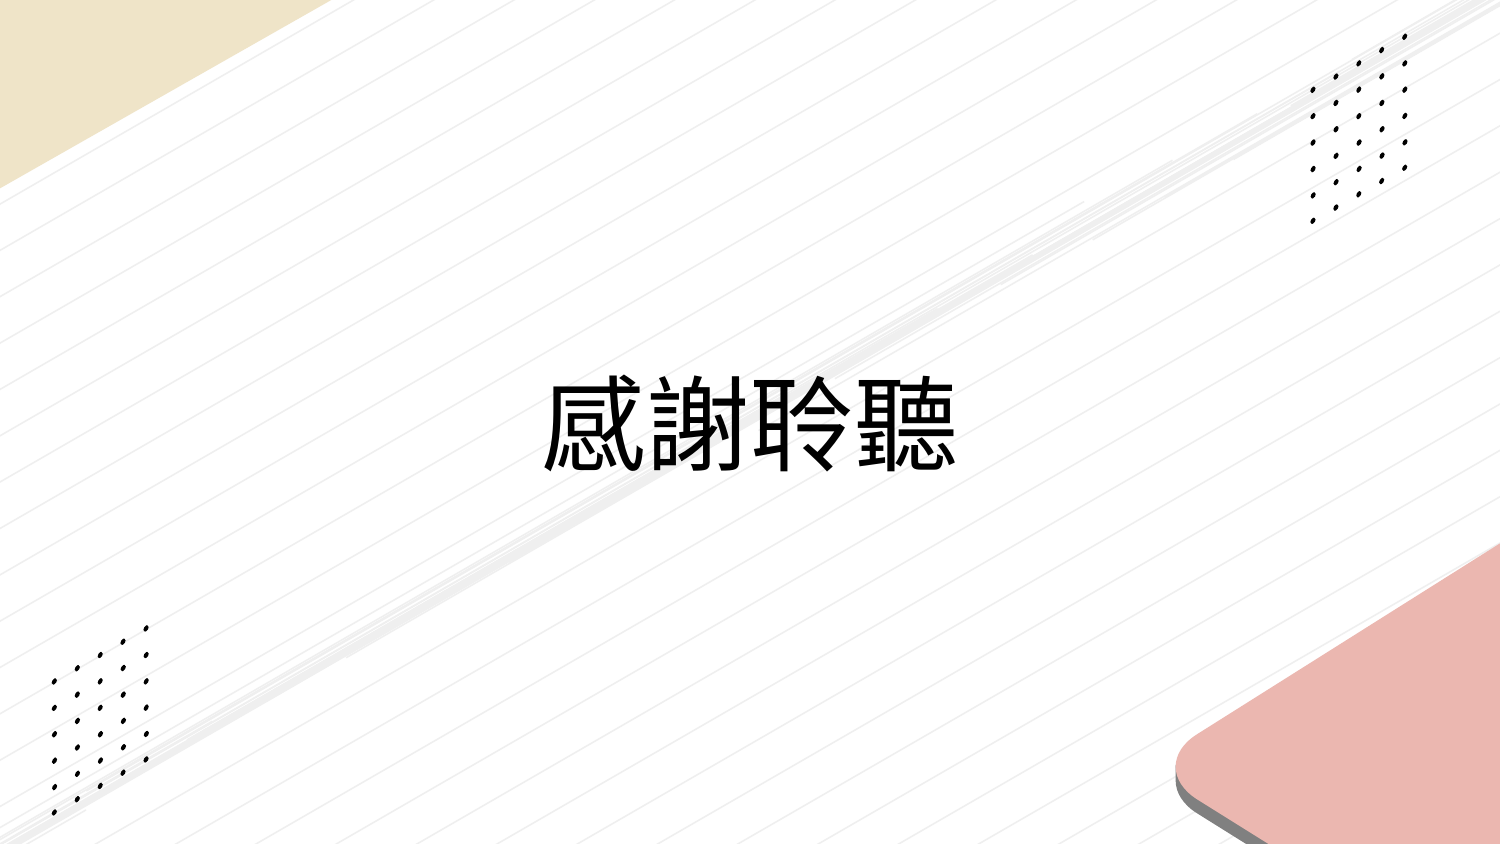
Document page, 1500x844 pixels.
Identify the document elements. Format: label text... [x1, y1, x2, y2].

title 感謝聆聽 [118, 374, 1382, 470]
